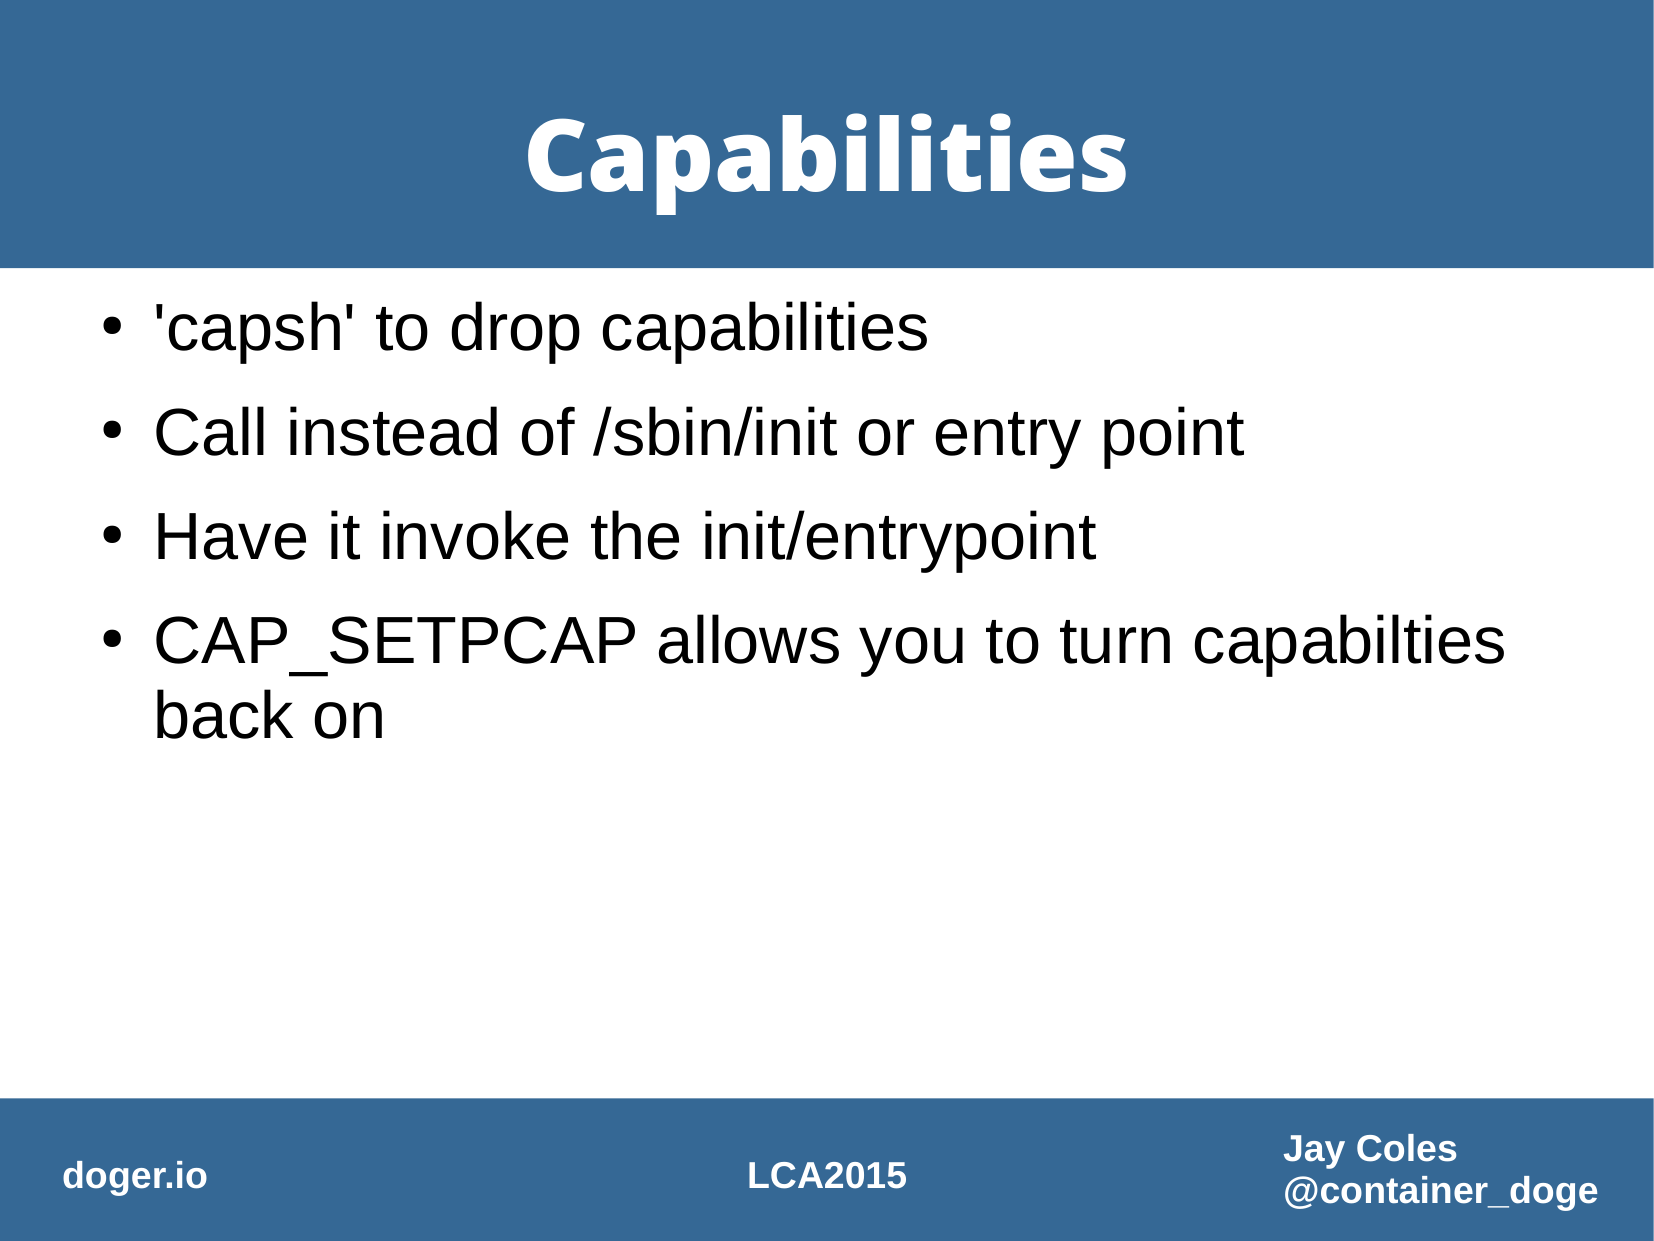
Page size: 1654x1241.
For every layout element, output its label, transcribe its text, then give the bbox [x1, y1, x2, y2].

list 'capsh' to drop capabilities Call instead of /sbin/init or entry point Have it invoke the init/entrypoint CAP_SETPCAP allows you to turn capabilties back on [82, 290, 1571, 1010]
title Capabilities [82, 49, 1571, 257]
